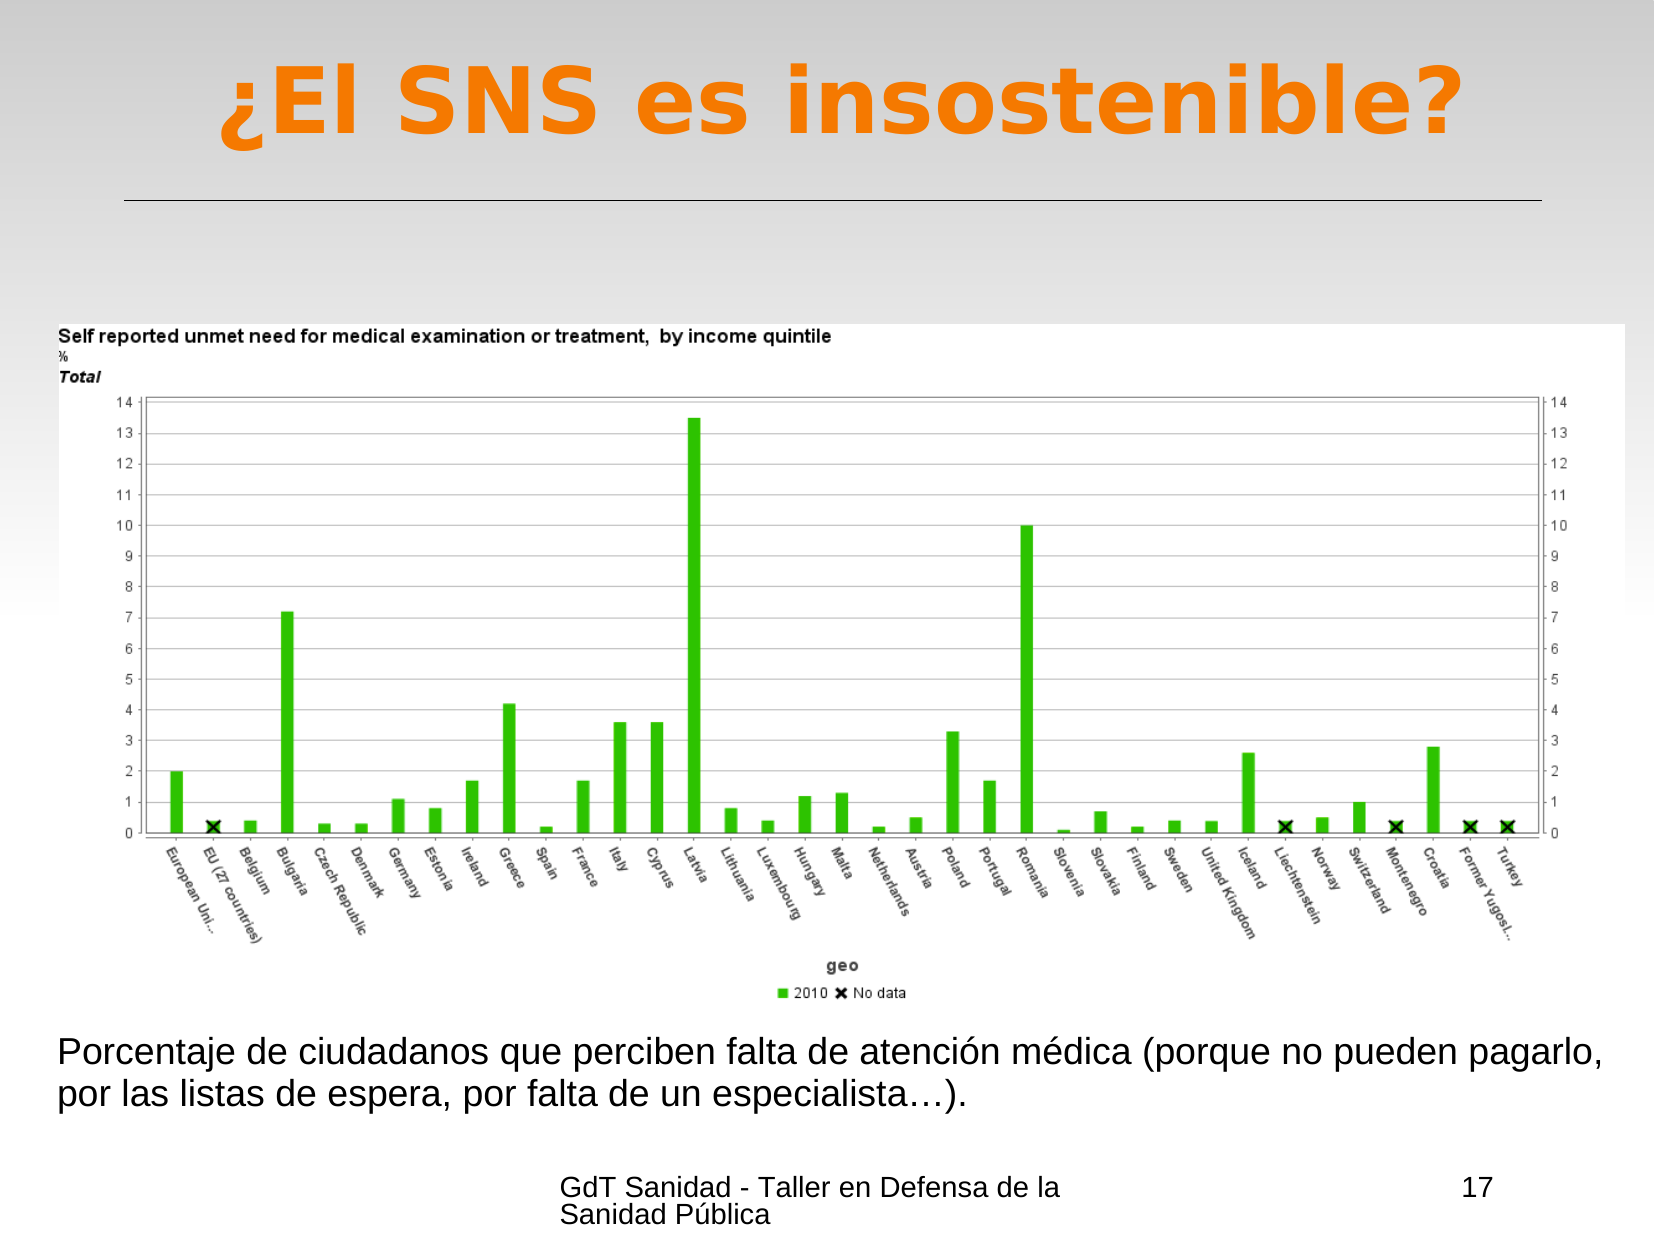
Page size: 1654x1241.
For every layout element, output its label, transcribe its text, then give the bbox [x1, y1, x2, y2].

text_box Porcentaje de ciudadanos que perciben falta de atención médica (porque no pueden pagarlo, por las listas de espera, por falta de un especialista…). [42, 1023, 1625, 1122]
title ¿El SNS es insostenible? [59, 33, 1625, 170]
picture [59, 324, 1625, 1004]
